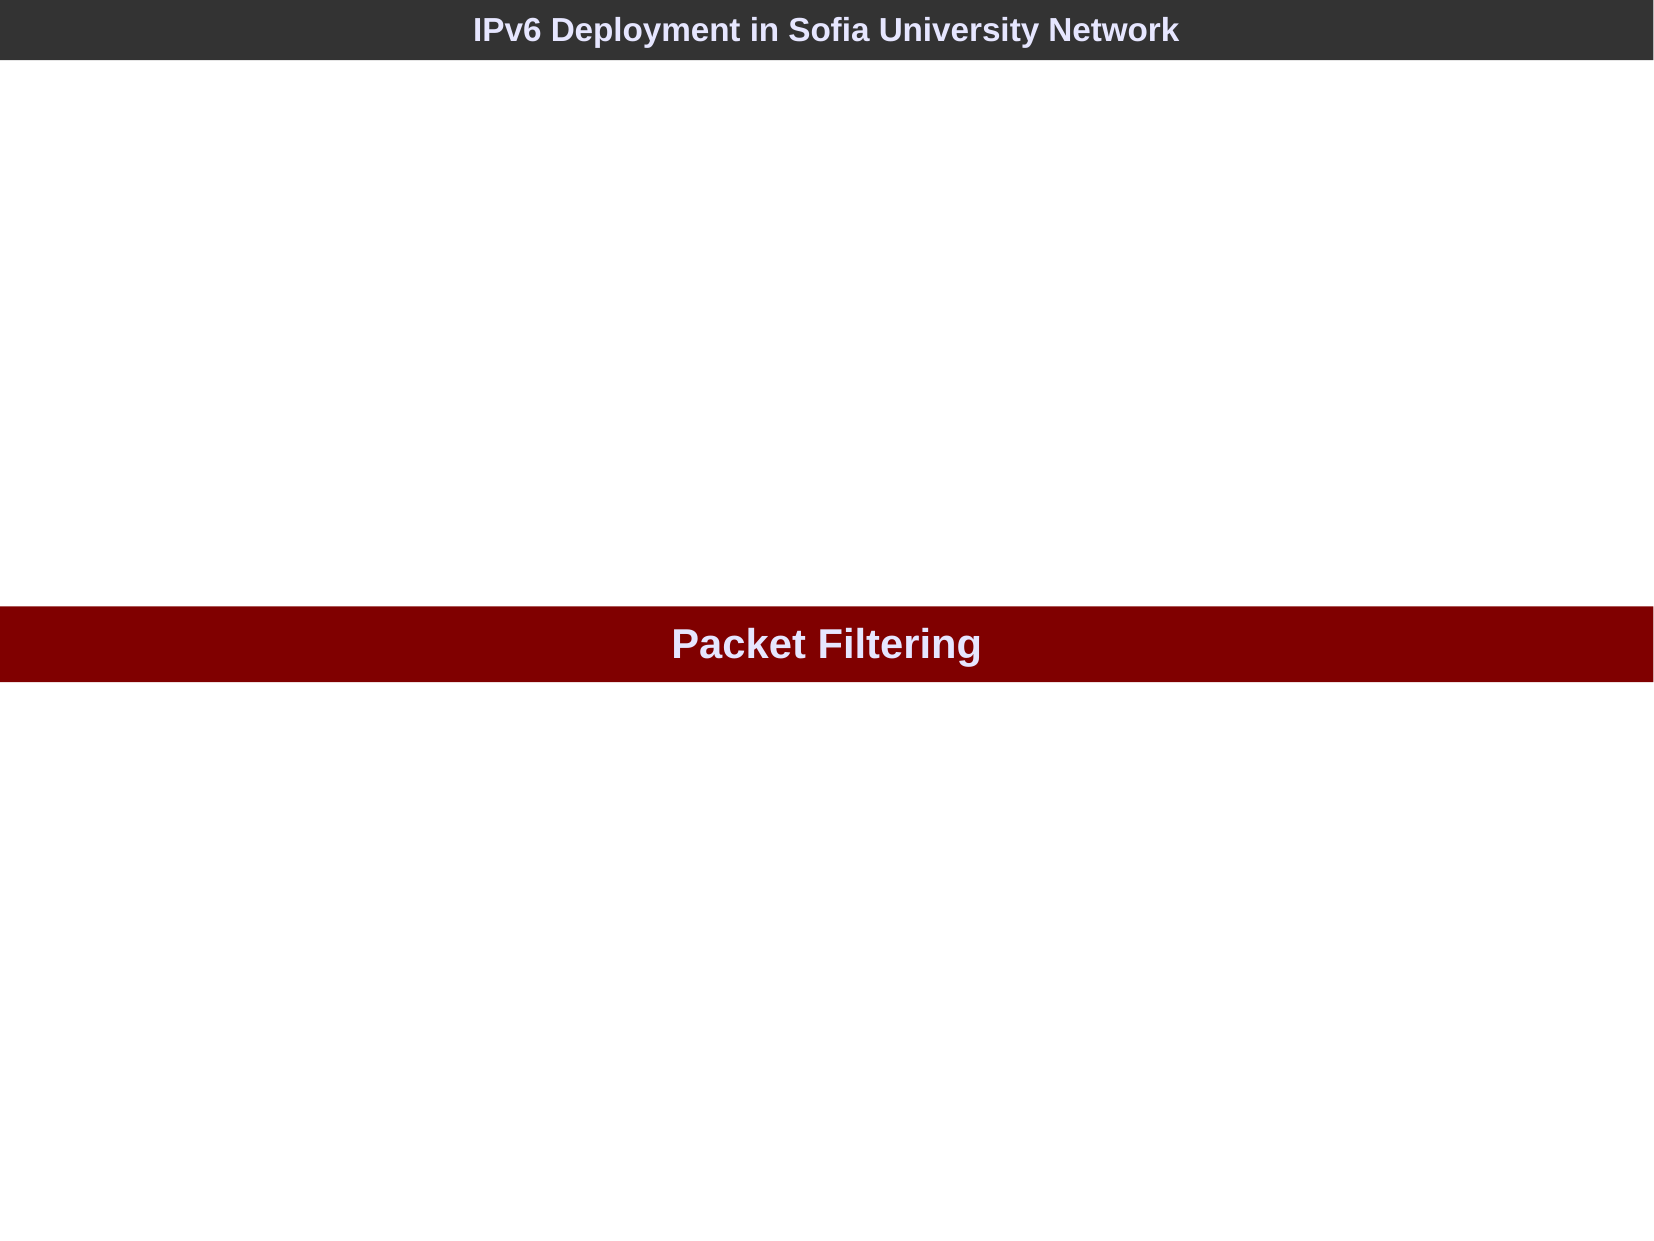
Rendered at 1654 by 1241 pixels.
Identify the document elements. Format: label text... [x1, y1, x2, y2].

text_box Packet Filtering [0, 606, 1654, 683]
text_box IPv6 Deployment in Sofia University Network [0, 0, 1654, 61]
